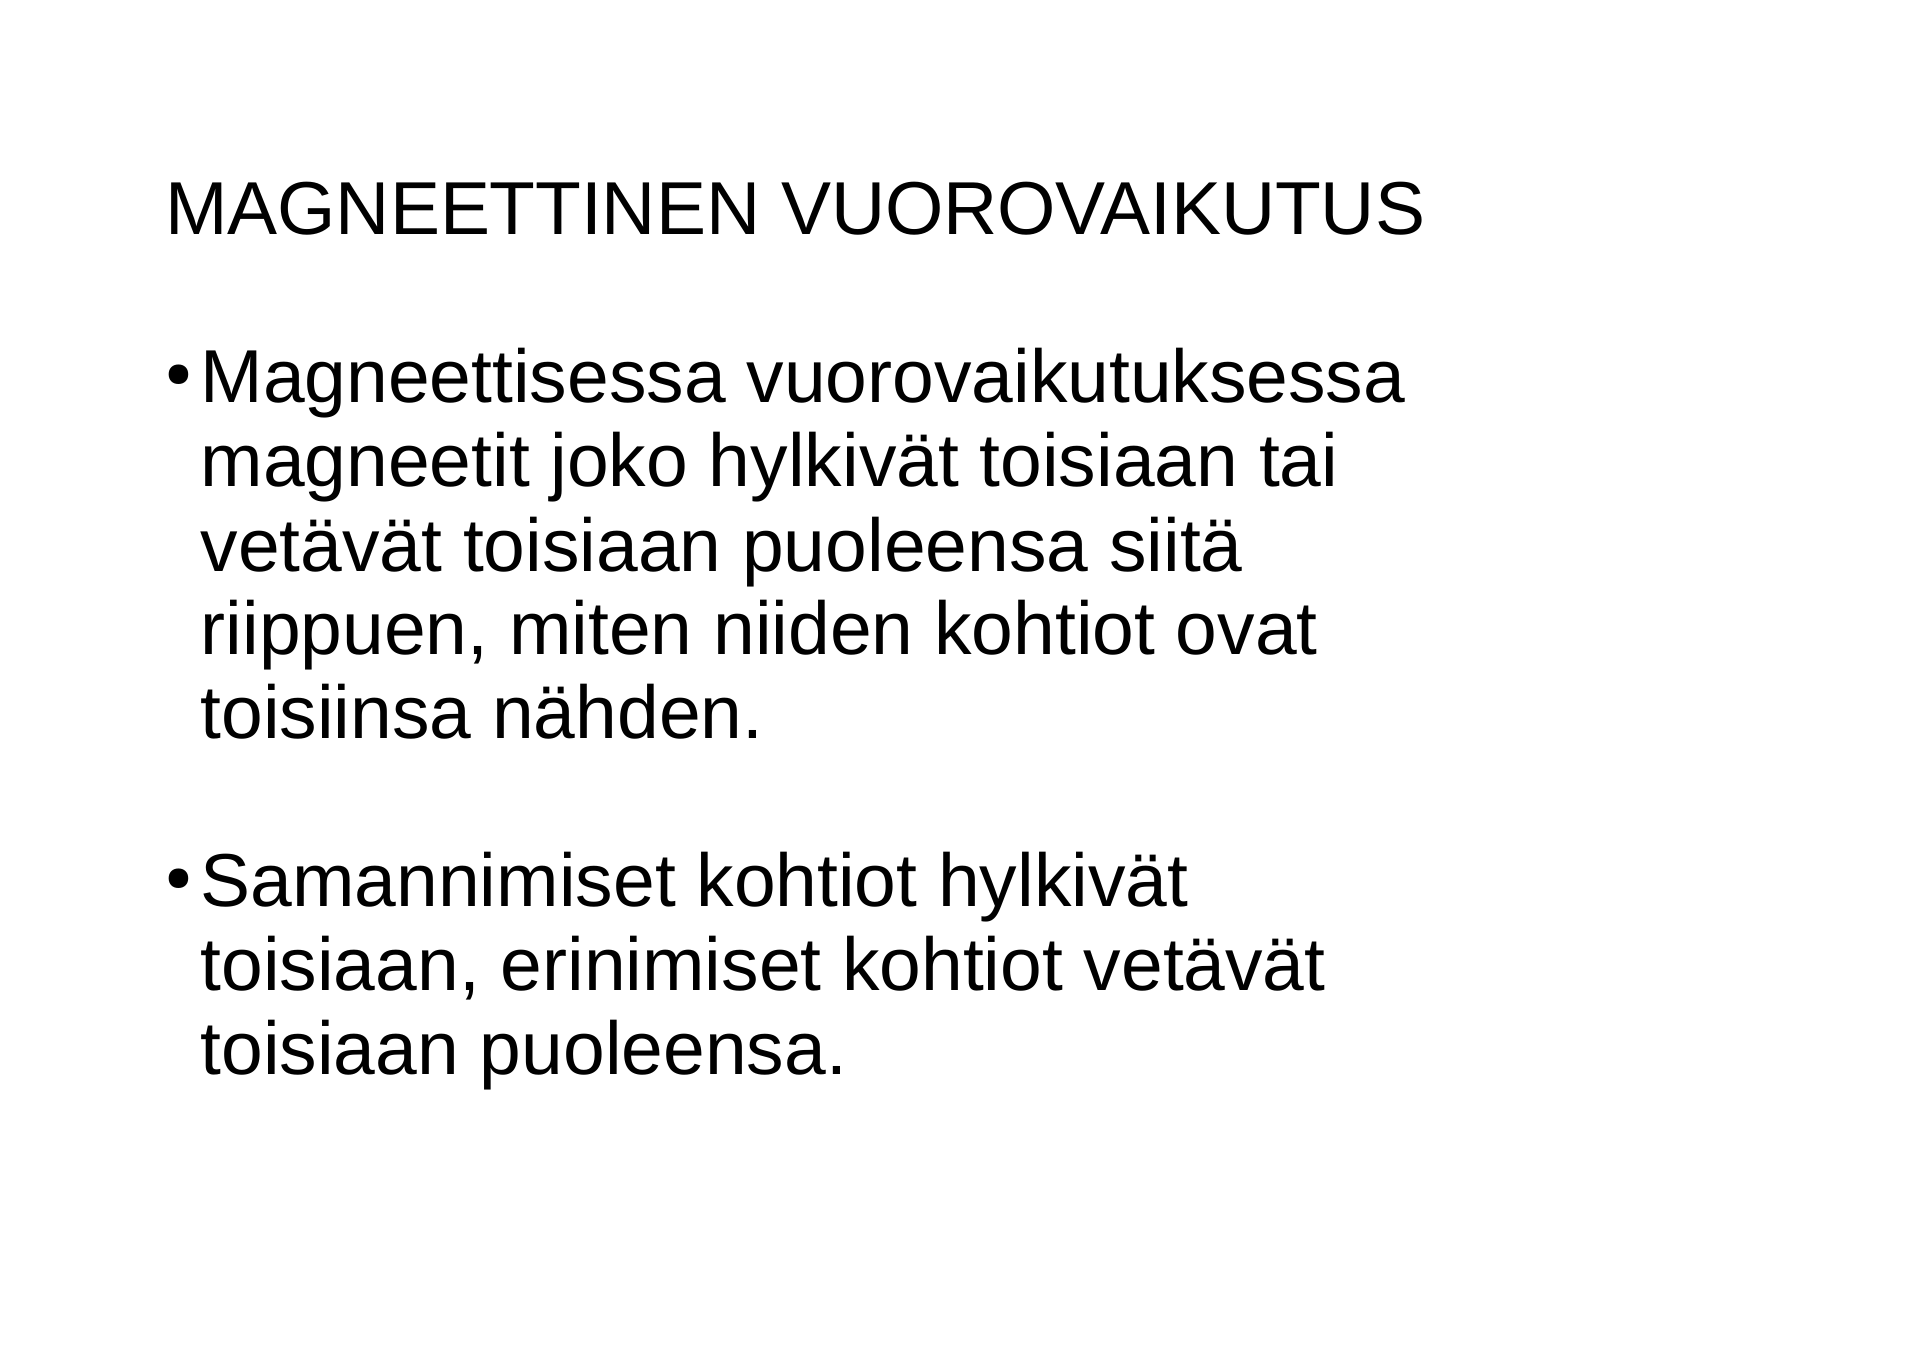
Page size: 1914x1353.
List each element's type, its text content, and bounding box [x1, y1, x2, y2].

text_box MAGNEETTINEN VUOROVAIKUTUS Magneettisessa vuorovaikutuksessa magneetit joko hylkivät toisiaan tai vetävät toisiaan puoleensa siitä riippuen, miten niiden kohtiot ovat toisiinsa nähden. Samannimiset kohtiot hylkivät toisiaan, erinimiset kohtiot vetävät toisiaan puoleensa. [150, 159, 1501, 1099]
